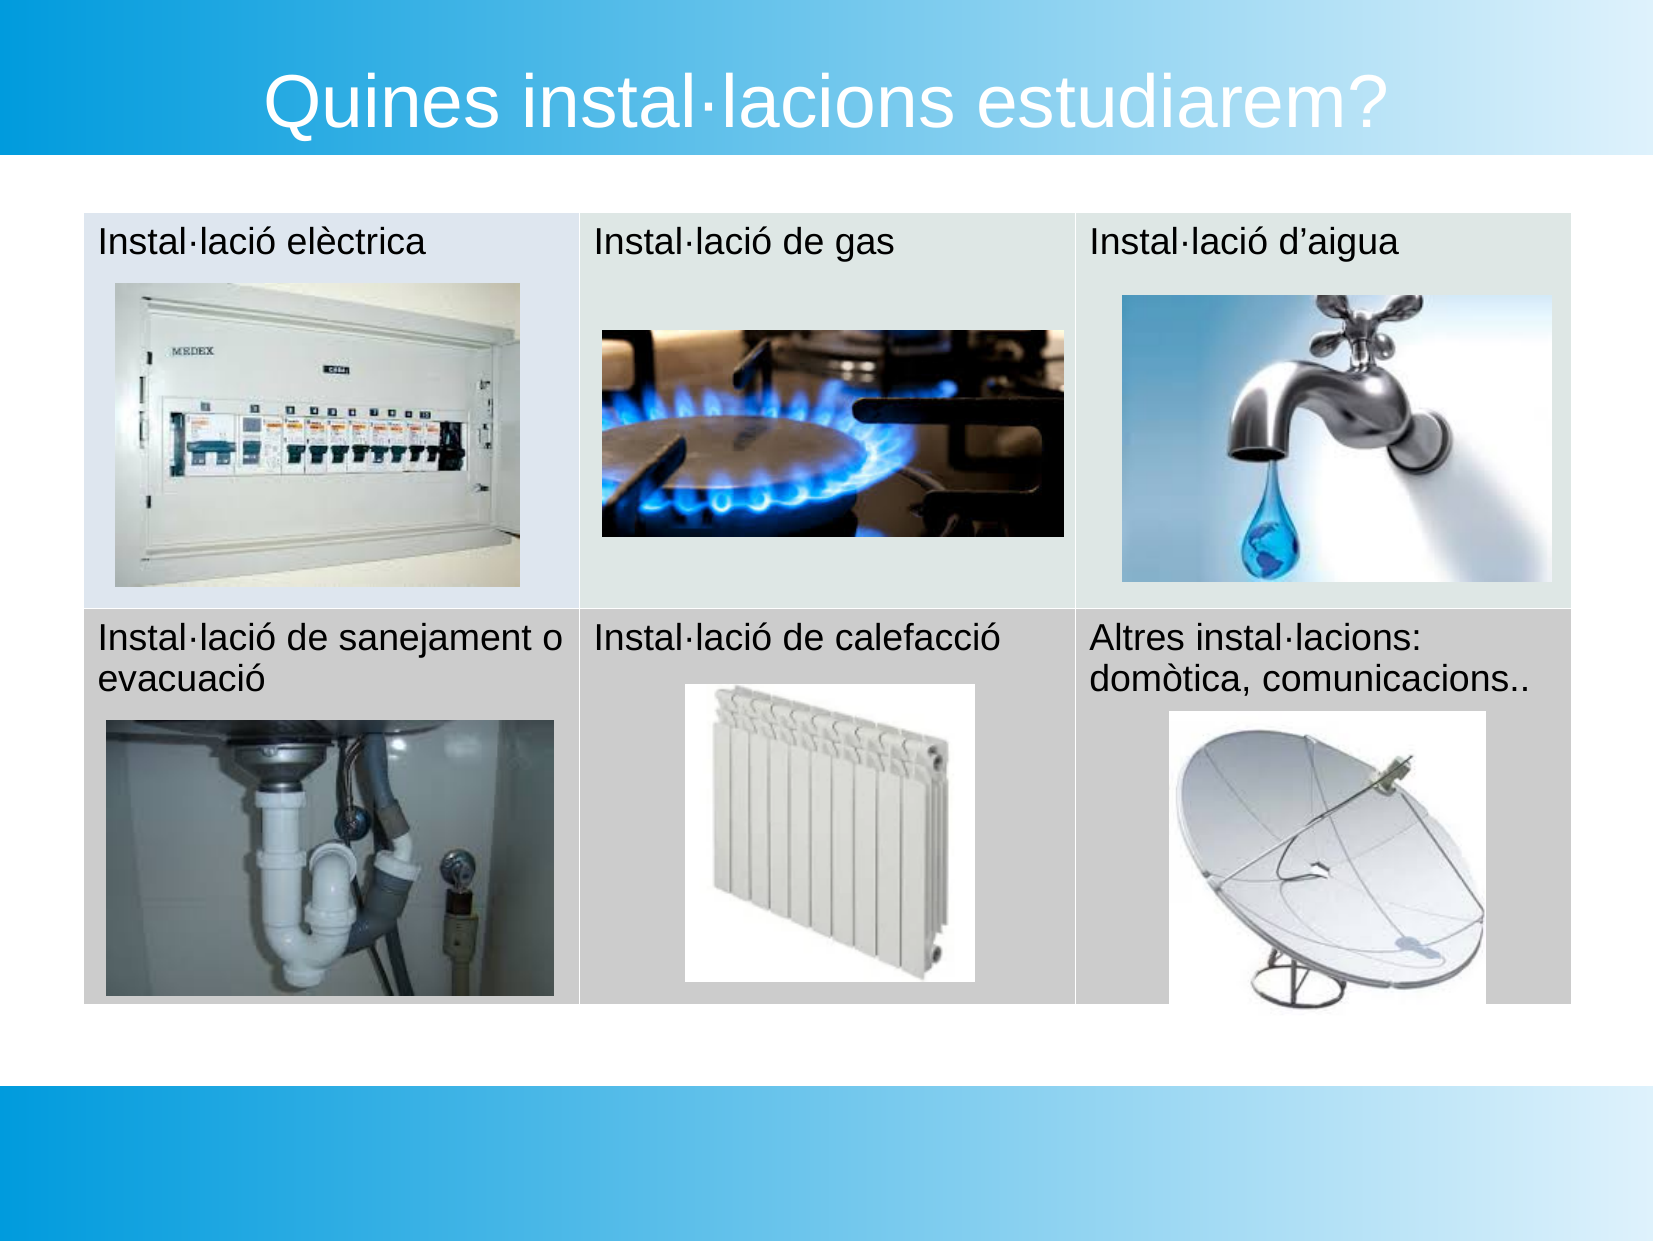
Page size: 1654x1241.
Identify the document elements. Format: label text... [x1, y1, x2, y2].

picture [106, 720, 554, 996]
table_header Instal·lació de gas [580, 213, 1075, 608]
table_cell Instal·lació de calefacció [580, 609, 1075, 1004]
picture [1169, 711, 1486, 1028]
picture [685, 684, 975, 982]
picture [602, 330, 1064, 537]
title Quines instal·lacions estudiarem? [82, 49, 1571, 155]
table_cell Altres instal·lacions: domòtica, comunicacions.. [1076, 609, 1571, 1004]
picture [115, 283, 520, 587]
table_cell Instal·lació de sanejament o evacuació [84, 609, 579, 1004]
table_header Instal·lació elèctrica [84, 213, 579, 608]
picture [1122, 295, 1552, 582]
table_header Instal·lació d’aigua [1076, 213, 1571, 608]
